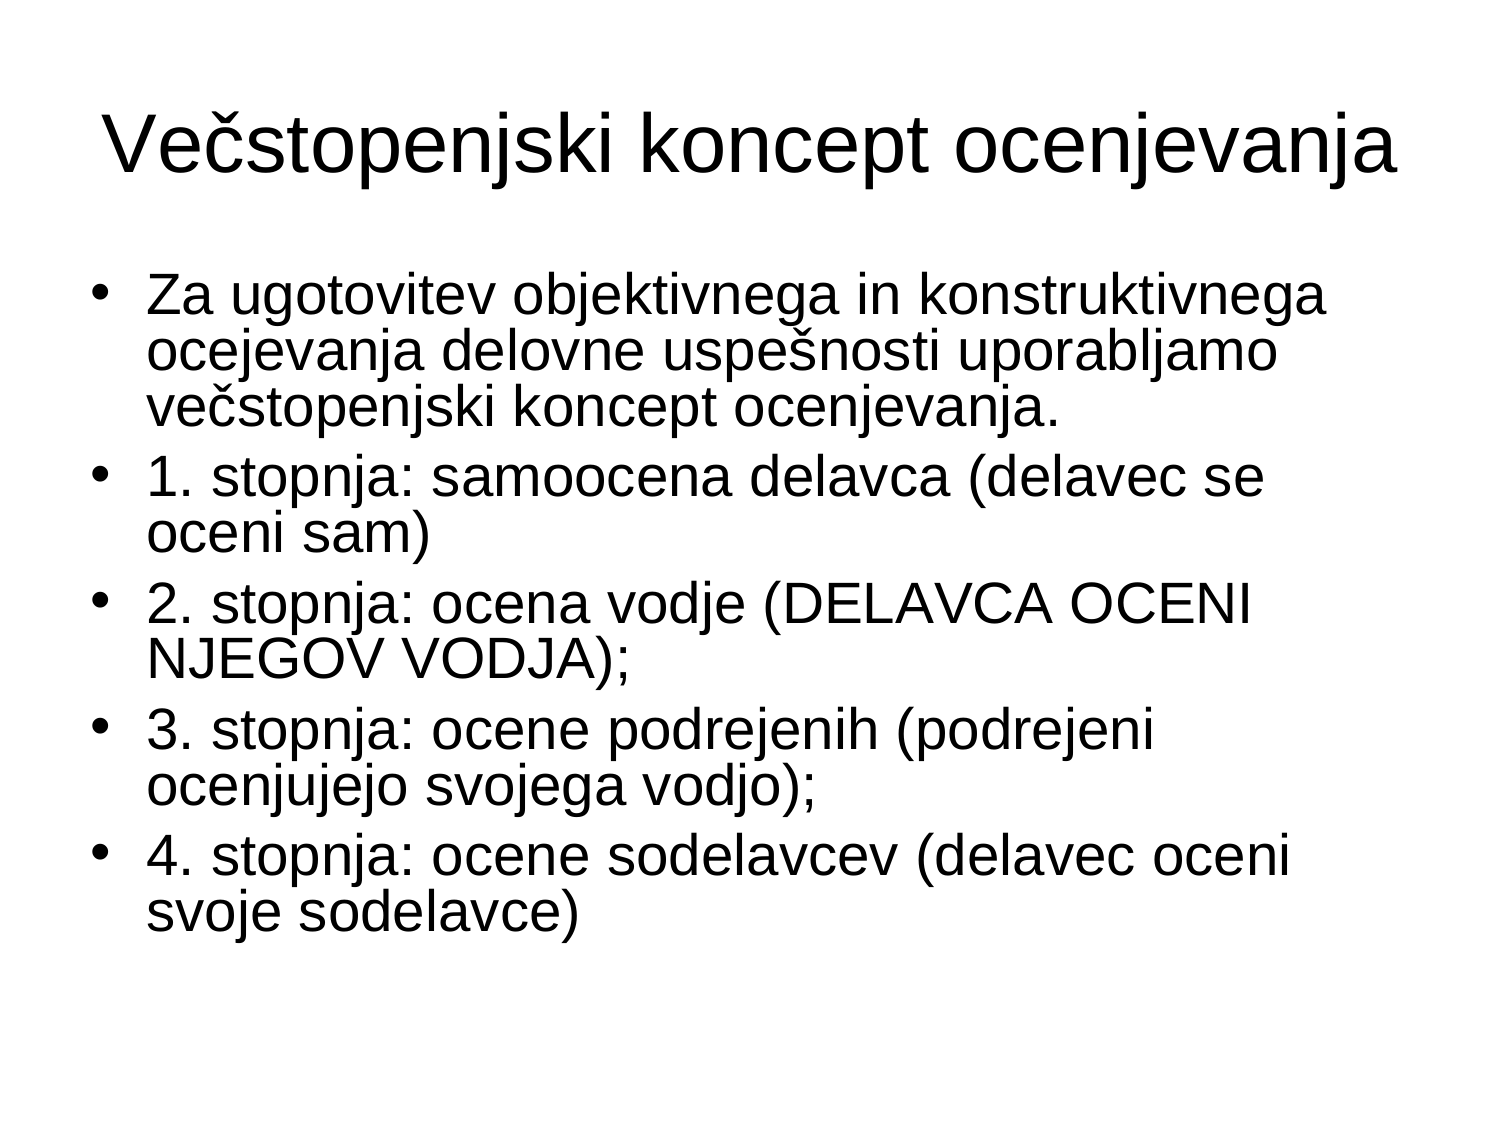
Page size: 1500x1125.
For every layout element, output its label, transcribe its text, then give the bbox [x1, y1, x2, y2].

title Večstopenjski koncept ocenjevanja [75, 45, 1426, 233]
list Za ugotovitev objektivnega in konstruktivnega ocejevanja delovne uspešnosti uporabljamo večstopenjski koncept ocenjevanja. 1. stopnja: samoocena delavca (delavec se oceni sam) 2. stopnja: ocena vodje (DELAVCA OCENI NJEGOV VODJA); 3. stopnja: ocene podrejenih (podrejeni ocenjujejo svojega vodjo); 4. stopnja: ocene sodelavcev (delavec oceni svoje sodelavce) [75, 262, 1426, 1006]
